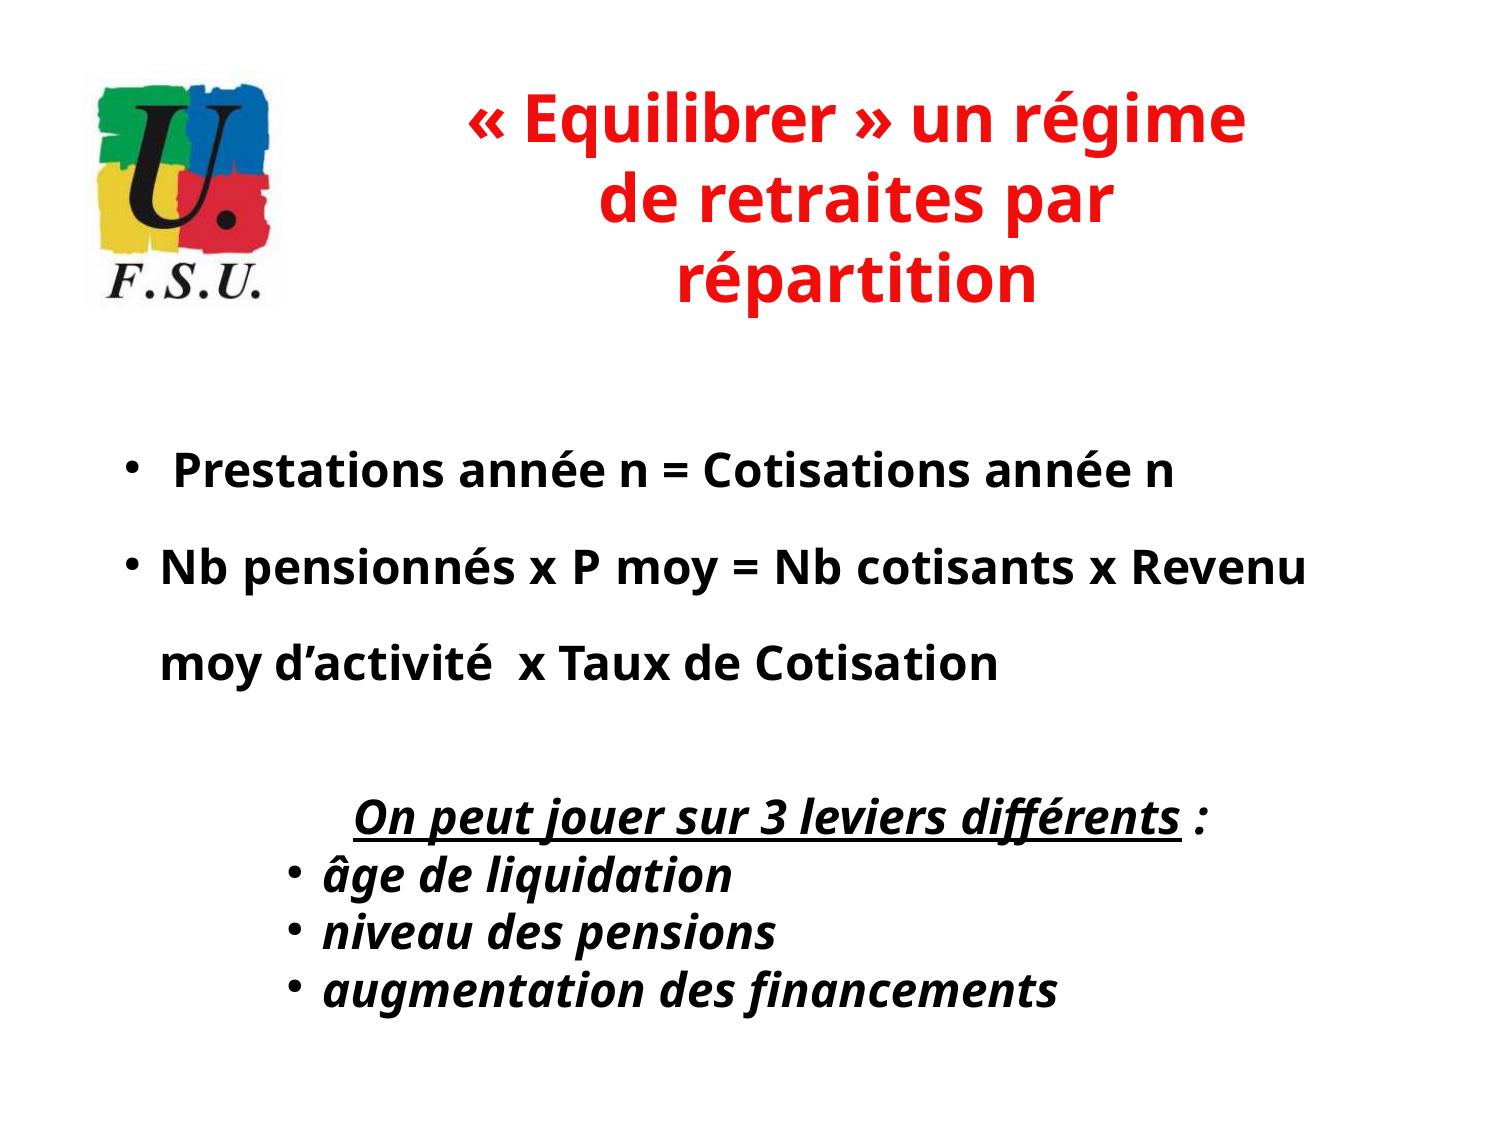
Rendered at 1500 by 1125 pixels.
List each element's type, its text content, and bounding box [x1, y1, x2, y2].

text_box « Equilibrer » un régime de retraites par répartition [467, 75, 1290, 290]
text_box Prestations année n = Cotisations année n Nb pensionnés x P moy = Nb cotisants x Revenu moy d’activité x Taux de Cotisation On peut jouer sur 3 leviers différents : âge de liquidation niveau des pensions augmentation des financements [124, 372, 1353, 1046]
picture [83, 70, 284, 308]
